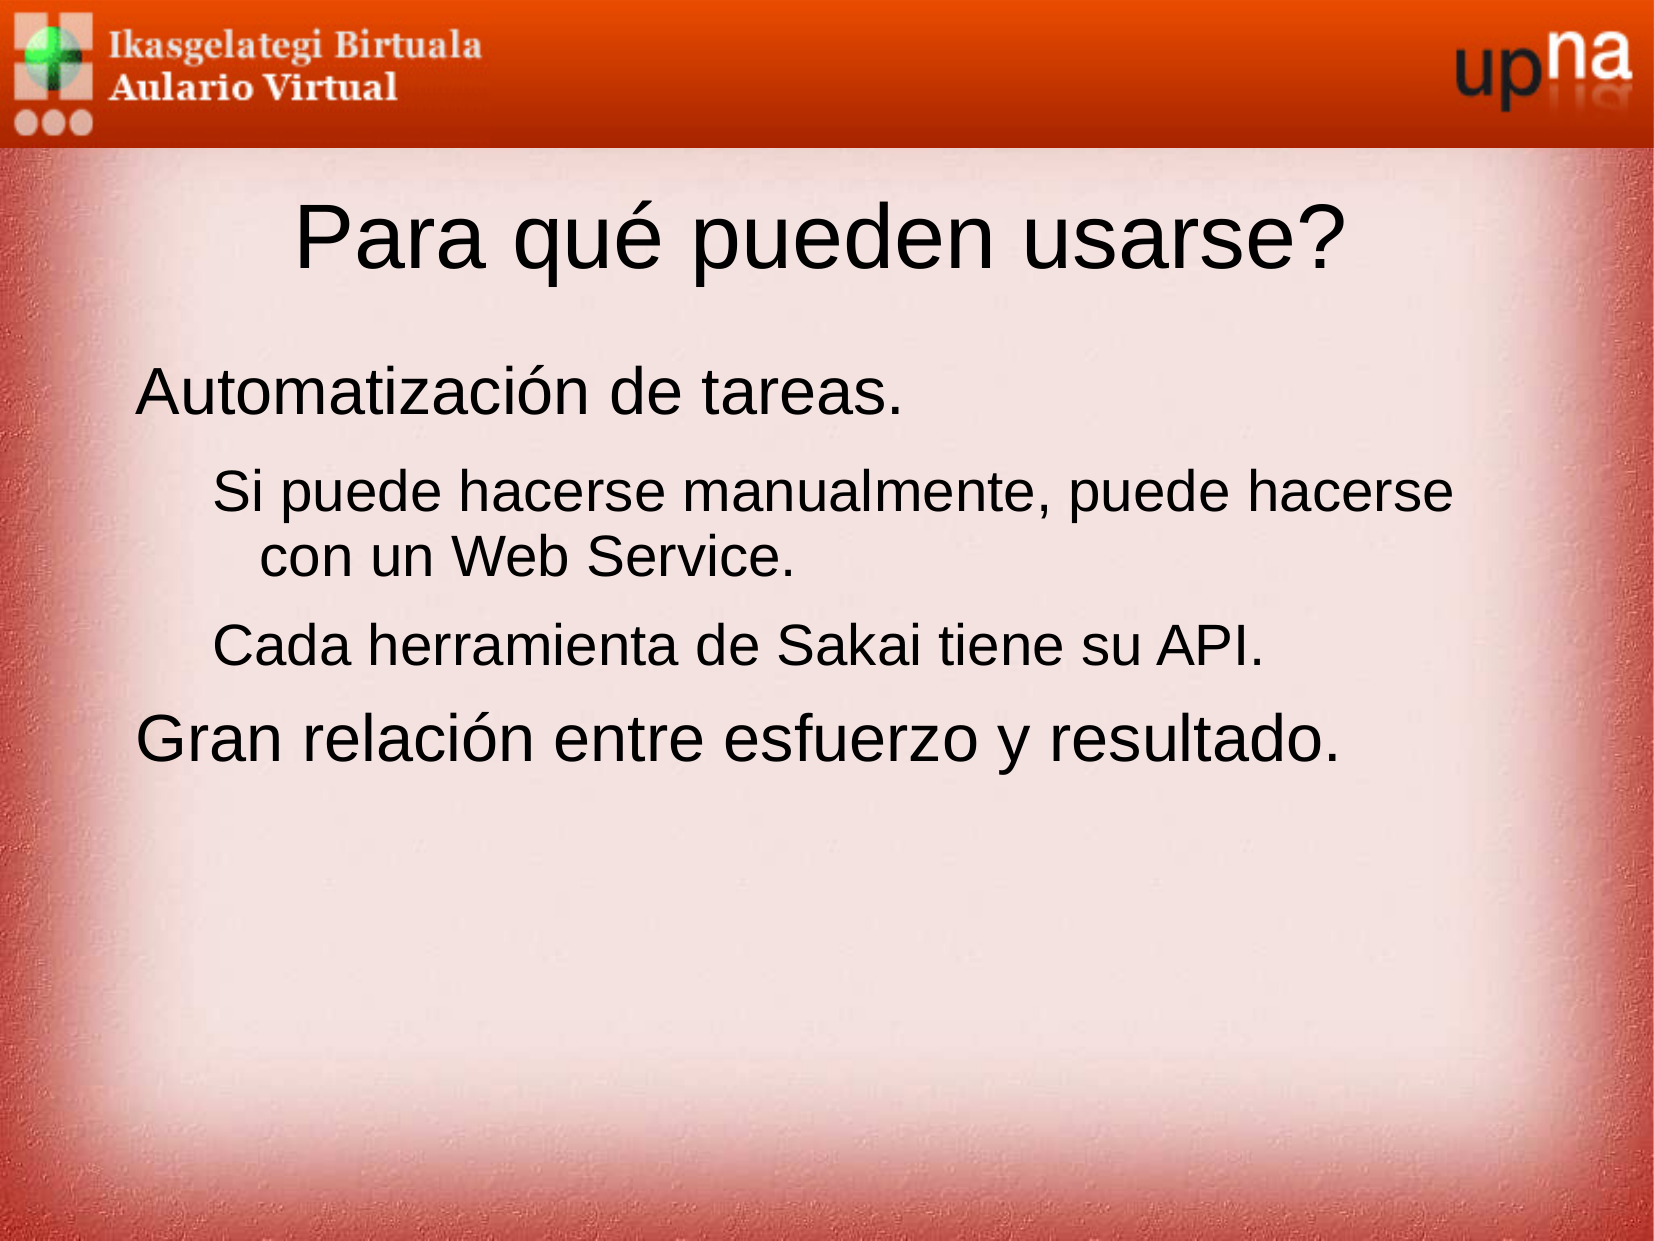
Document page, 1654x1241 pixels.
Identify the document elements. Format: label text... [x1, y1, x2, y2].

picture [0, 0, 1654, 1241]
title Para qué pueden usarse? [76, 147, 1565, 326]
list Automatización de tareas. Si puede hacerse manualmente, puede hacerse con un Web Service. Cada herramienta de Sakai tiene su API. Gran relación entre esfuerzo y resultado. [118, 354, 1536, 1094]
